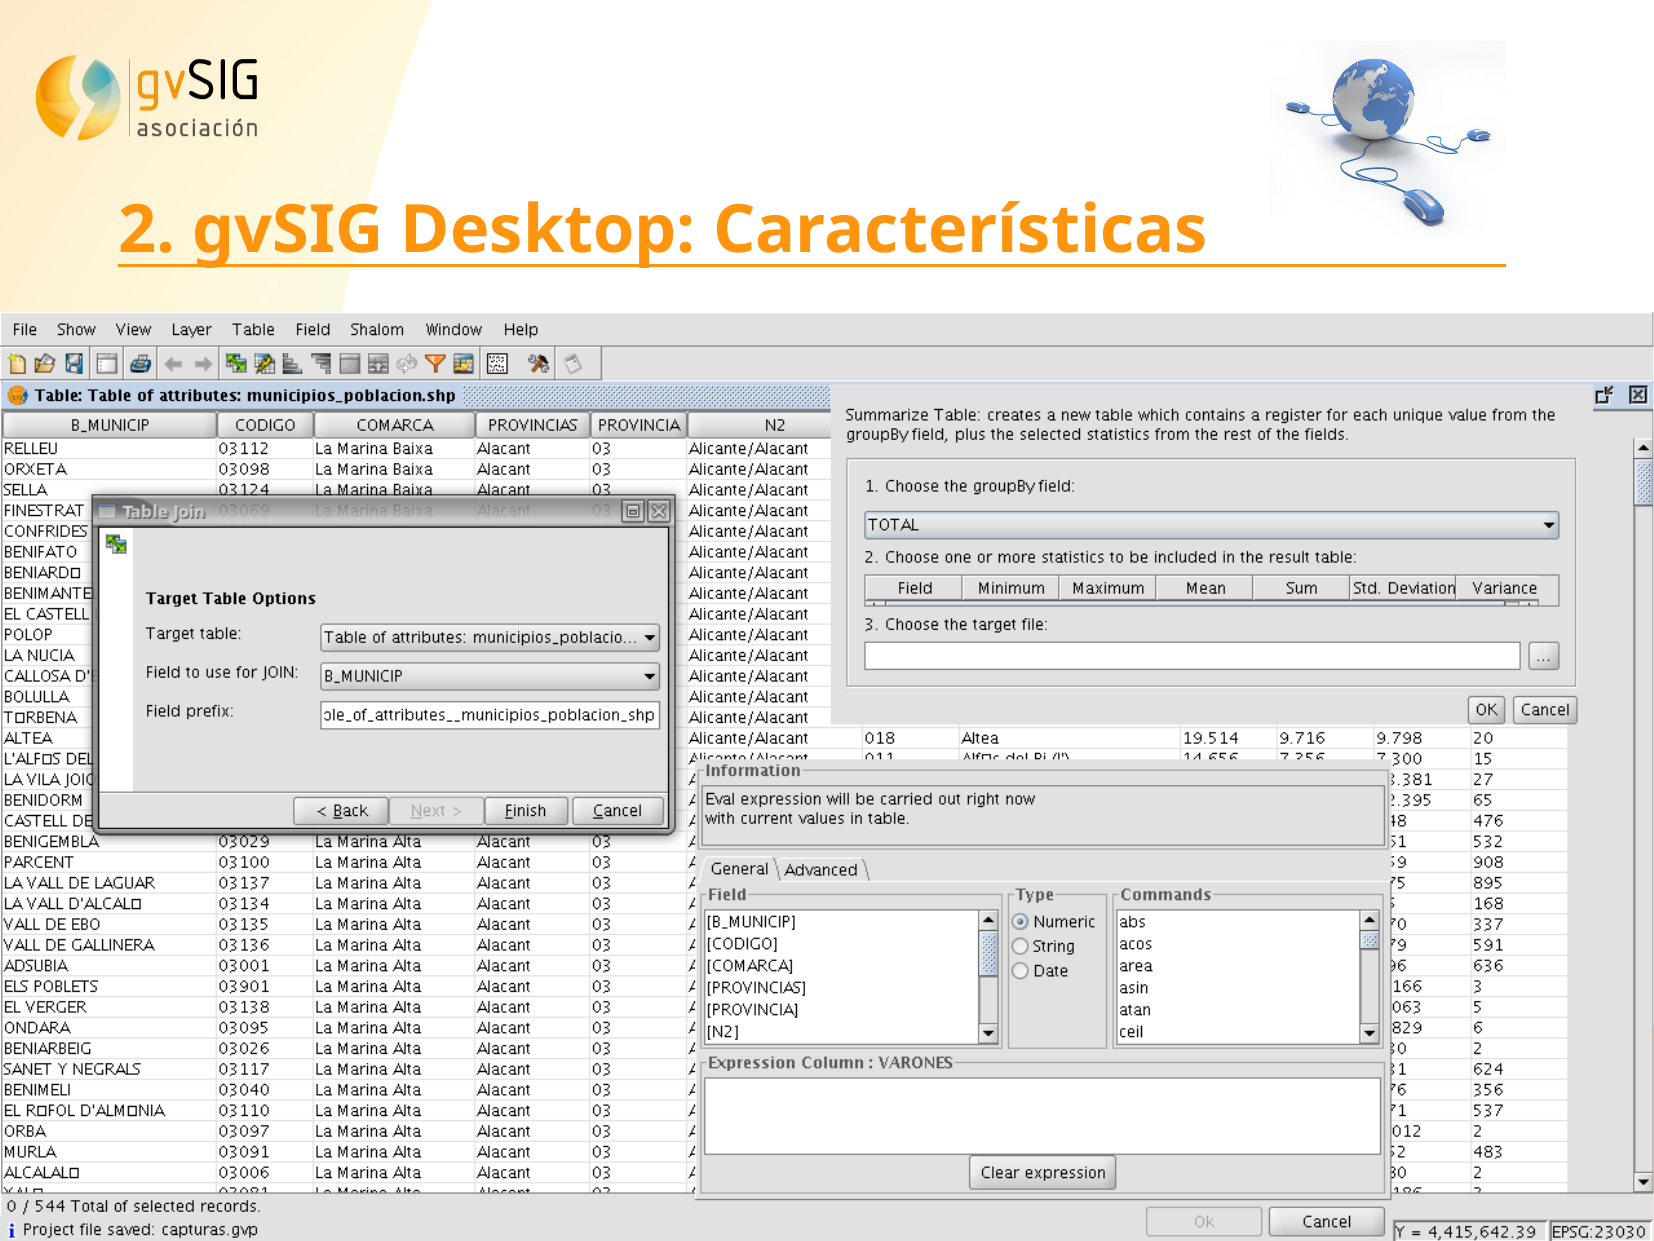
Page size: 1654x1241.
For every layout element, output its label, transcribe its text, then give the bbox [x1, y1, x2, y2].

picture [0, 0, 1654, 1241]
title 2. gvSIG Desktop: Características [118, 177, 1607, 276]
